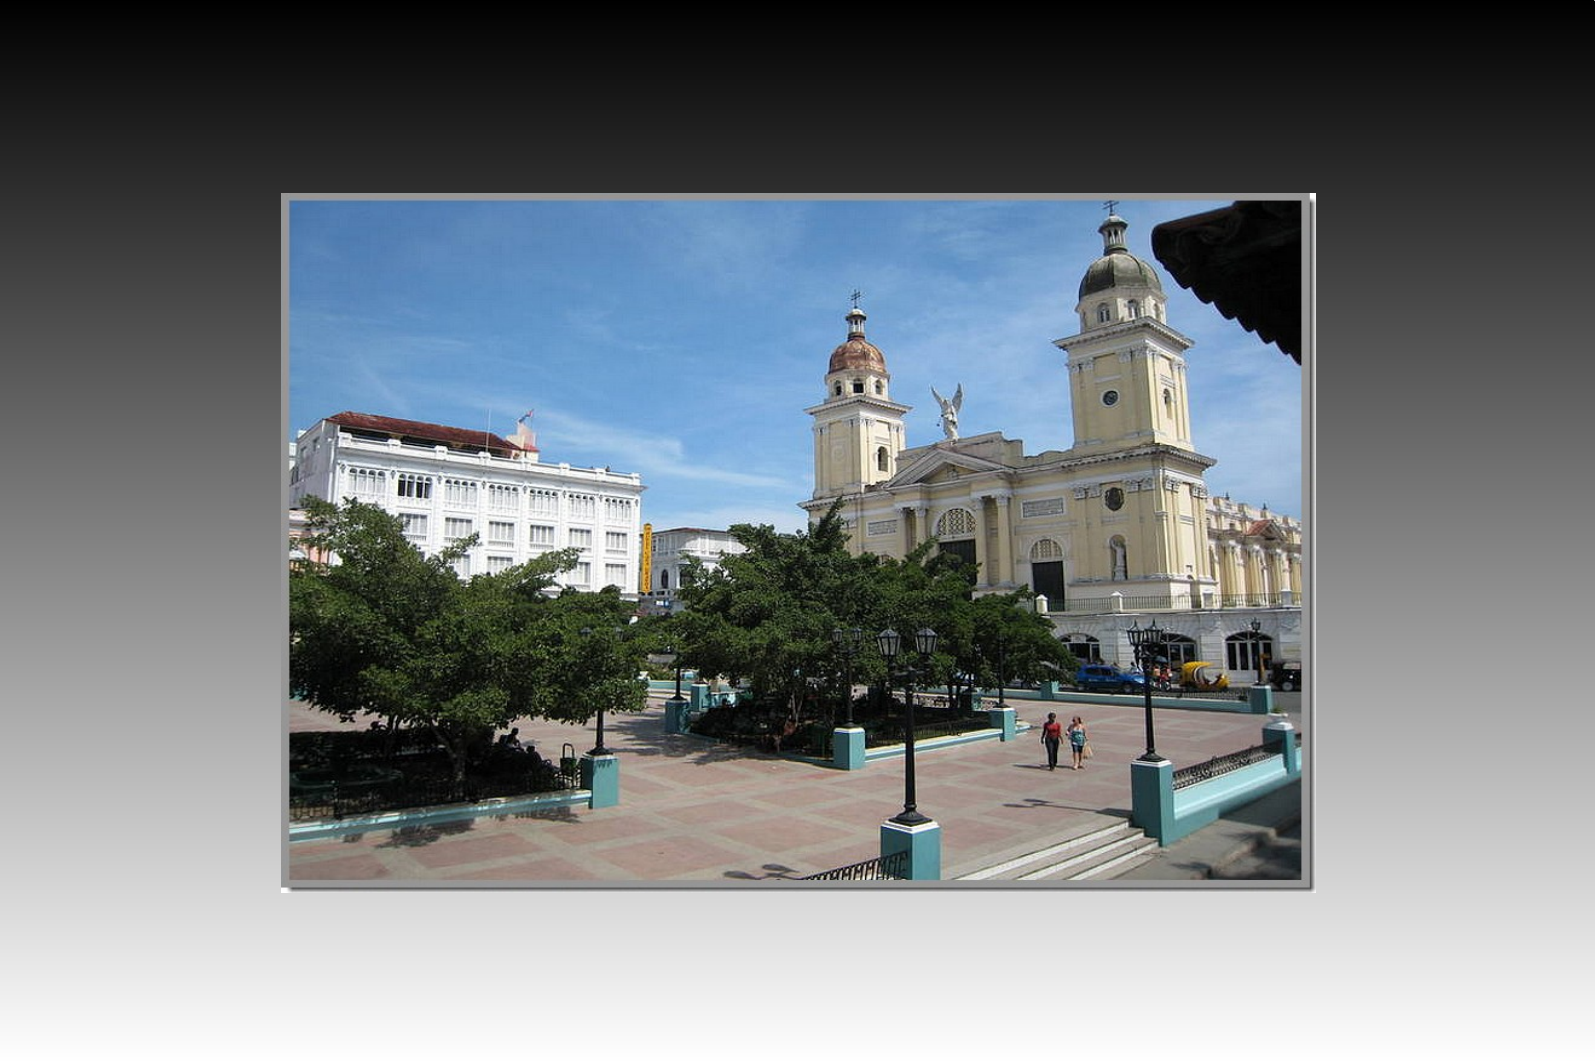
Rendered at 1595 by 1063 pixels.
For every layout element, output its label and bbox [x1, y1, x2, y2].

picture [281, 193, 1316, 893]
